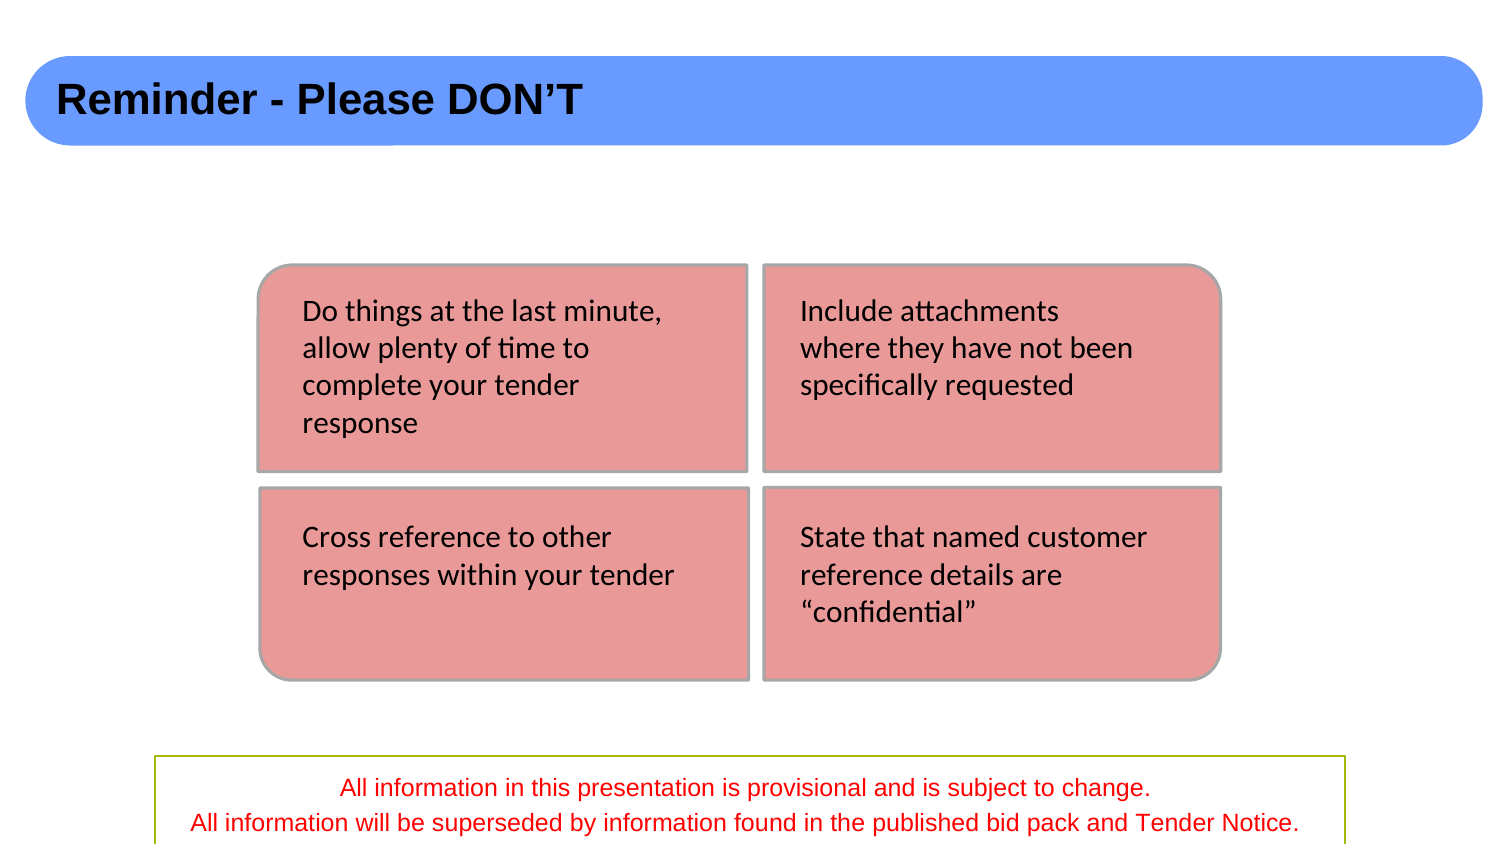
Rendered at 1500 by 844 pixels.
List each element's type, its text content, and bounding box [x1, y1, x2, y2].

text_box Do things at the last minute, allow plenty of time to complete your tender response [287, 274, 695, 399]
text_box [764, 487, 1221, 681]
text_box State that named customer reference details are “confidential” [785, 501, 1196, 672]
text_box [258, 264, 747, 472]
title Reminder - Please DON’T [55, 70, 1235, 137]
text_box All information in this presentation is provisional and is subject to change. All information will be superseded by information found in the published bid pack and Tender Notice. [155, 755, 1346, 844]
text_box [259, 487, 749, 681]
text_box [763, 264, 1221, 472]
text_box Include attachments where they have not been specifically requested [785, 274, 1161, 446]
text_box Cross reference to other responses within your tender [287, 501, 744, 653]
